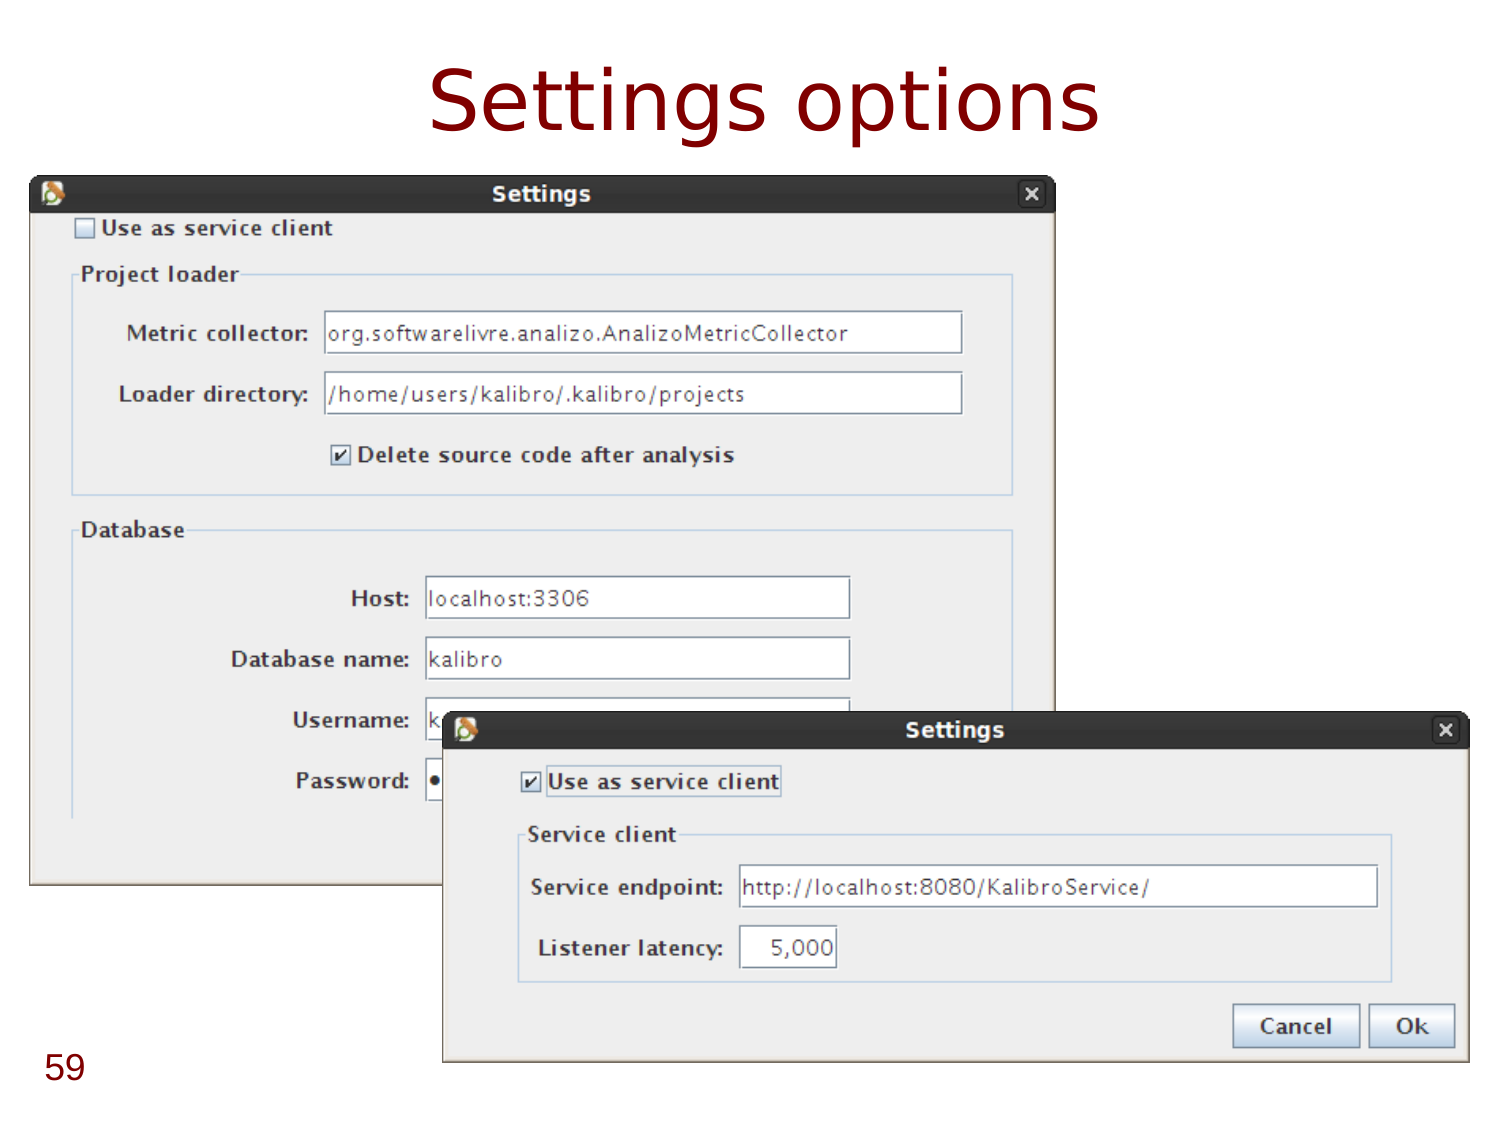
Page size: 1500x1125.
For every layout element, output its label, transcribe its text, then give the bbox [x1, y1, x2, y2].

picture [29, 175, 1470, 1063]
title Settings options [70, 34, 1459, 170]
